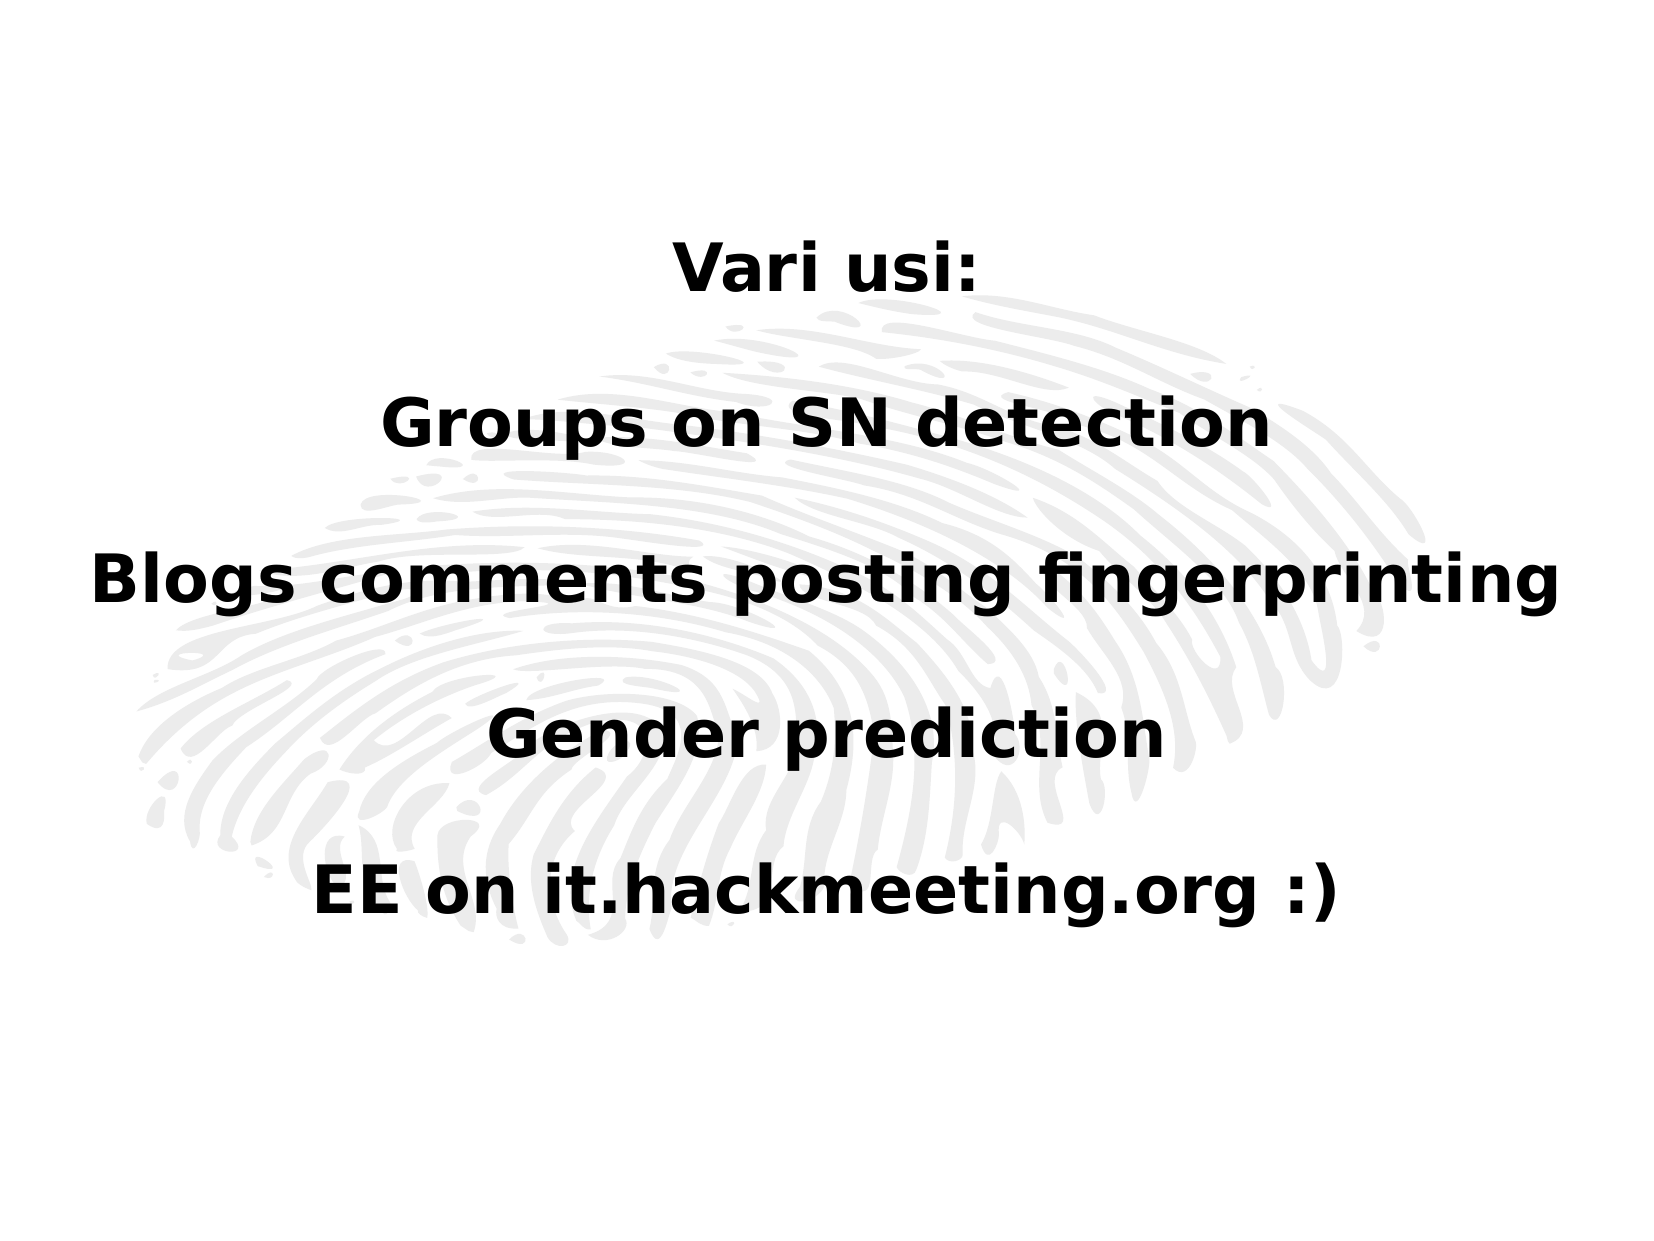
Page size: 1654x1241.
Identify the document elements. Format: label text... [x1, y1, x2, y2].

subtitle Vari usi: Groups on SN detection Blogs comments posting fingerprinting Gender prediction EE on it.hackmeeting.org :) [82, 56, 1571, 1102]
